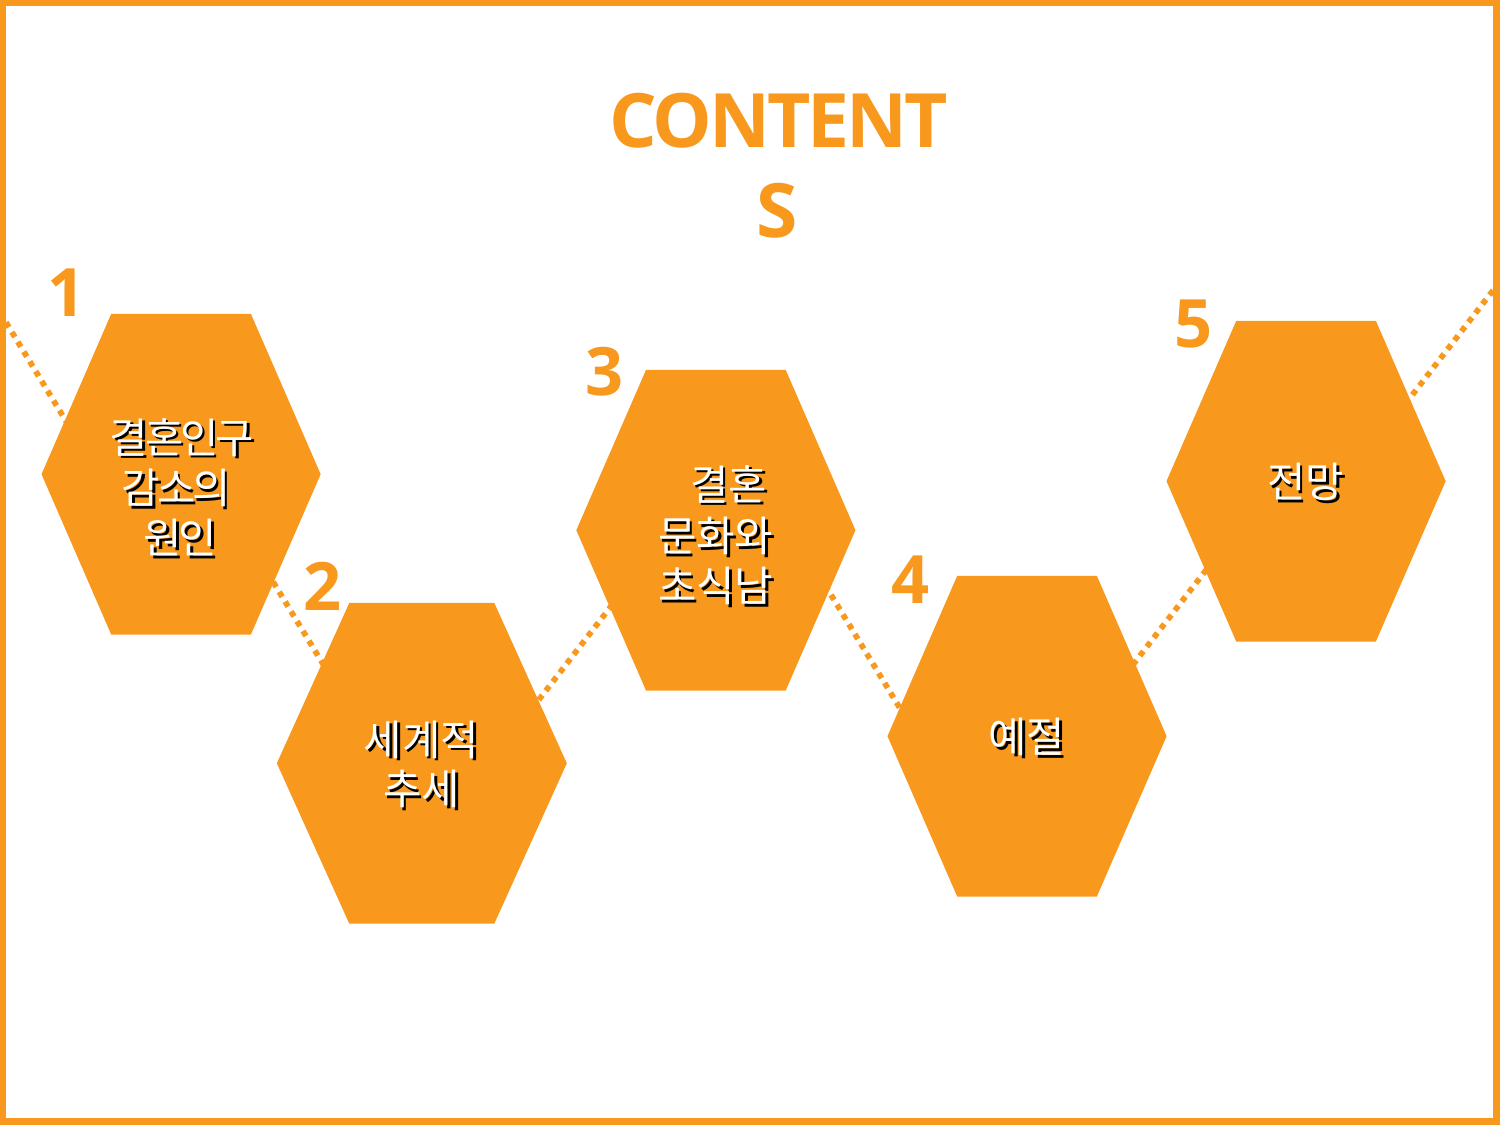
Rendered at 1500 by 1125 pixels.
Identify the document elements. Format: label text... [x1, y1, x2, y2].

text_box [83, 571, 279, 635]
text_box 전망 [1166, 320, 1446, 642]
text_box 5 [1152, 273, 1235, 370]
text_box 세계적 추세 [276, 602, 567, 924]
text_box [610, 475, 825, 551]
text_box CONTENTS [576, 64, 979, 171]
text_box 결혼 문화와 초식남 [576, 369, 856, 691]
text_box 3 [563, 320, 646, 417]
text_box 2 [281, 535, 364, 632]
text_box 예절 [887, 575, 1167, 897]
text_box [41, 313, 321, 547]
text_box 결혼인구 감소의 원인 [73, 404, 288, 571]
text_box 4 [869, 529, 952, 625]
text_box 1 [25, 242, 108, 339]
